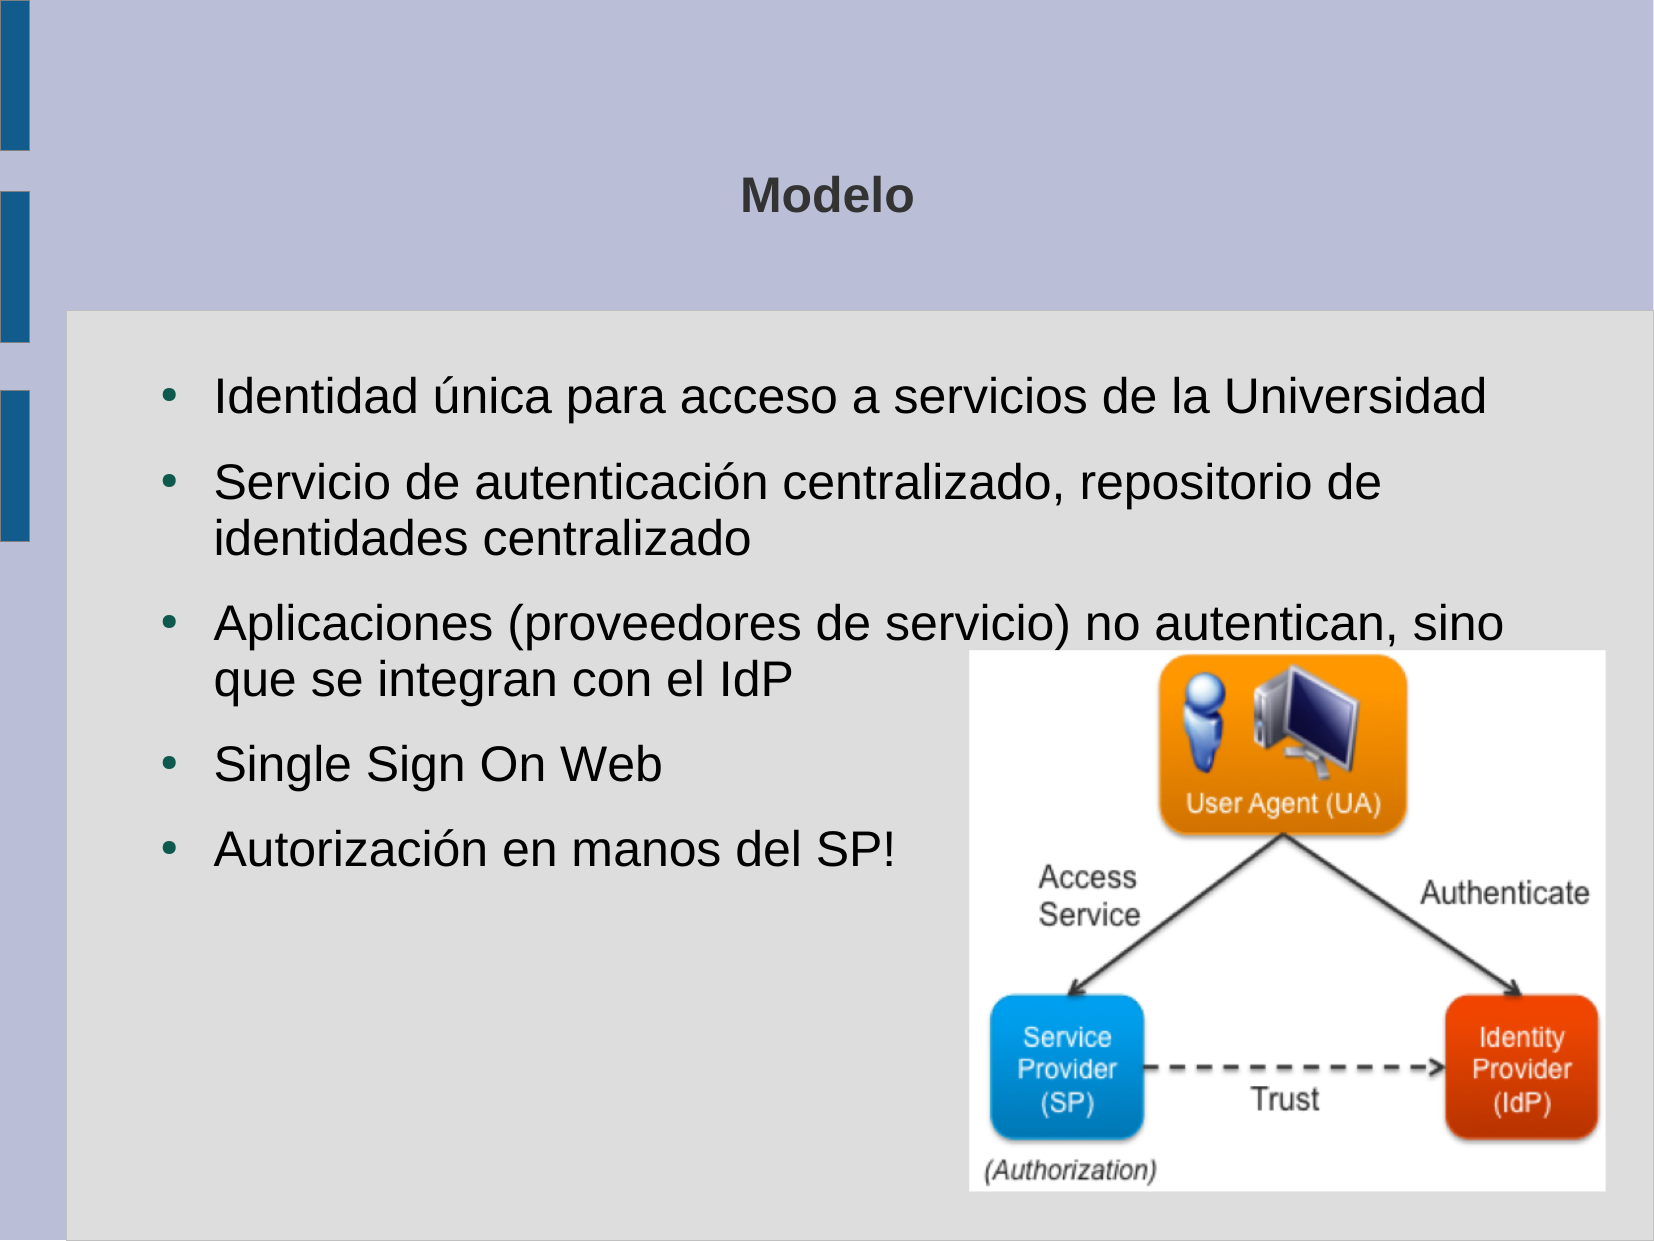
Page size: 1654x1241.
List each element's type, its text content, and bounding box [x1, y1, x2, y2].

title Modelo [121, 91, 1534, 299]
list Identidad única para acceso a servicios de la Universidad Servicio de autenticación centralizado, repositorio de identidades centralizado Aplicaciones (proveedores de servicio) no autentican, sino que se integran con el IdP Single Sign On Web Autorización en manos del SP! [142, 283, 1524, 1065]
picture [968, 649, 1607, 1193]
